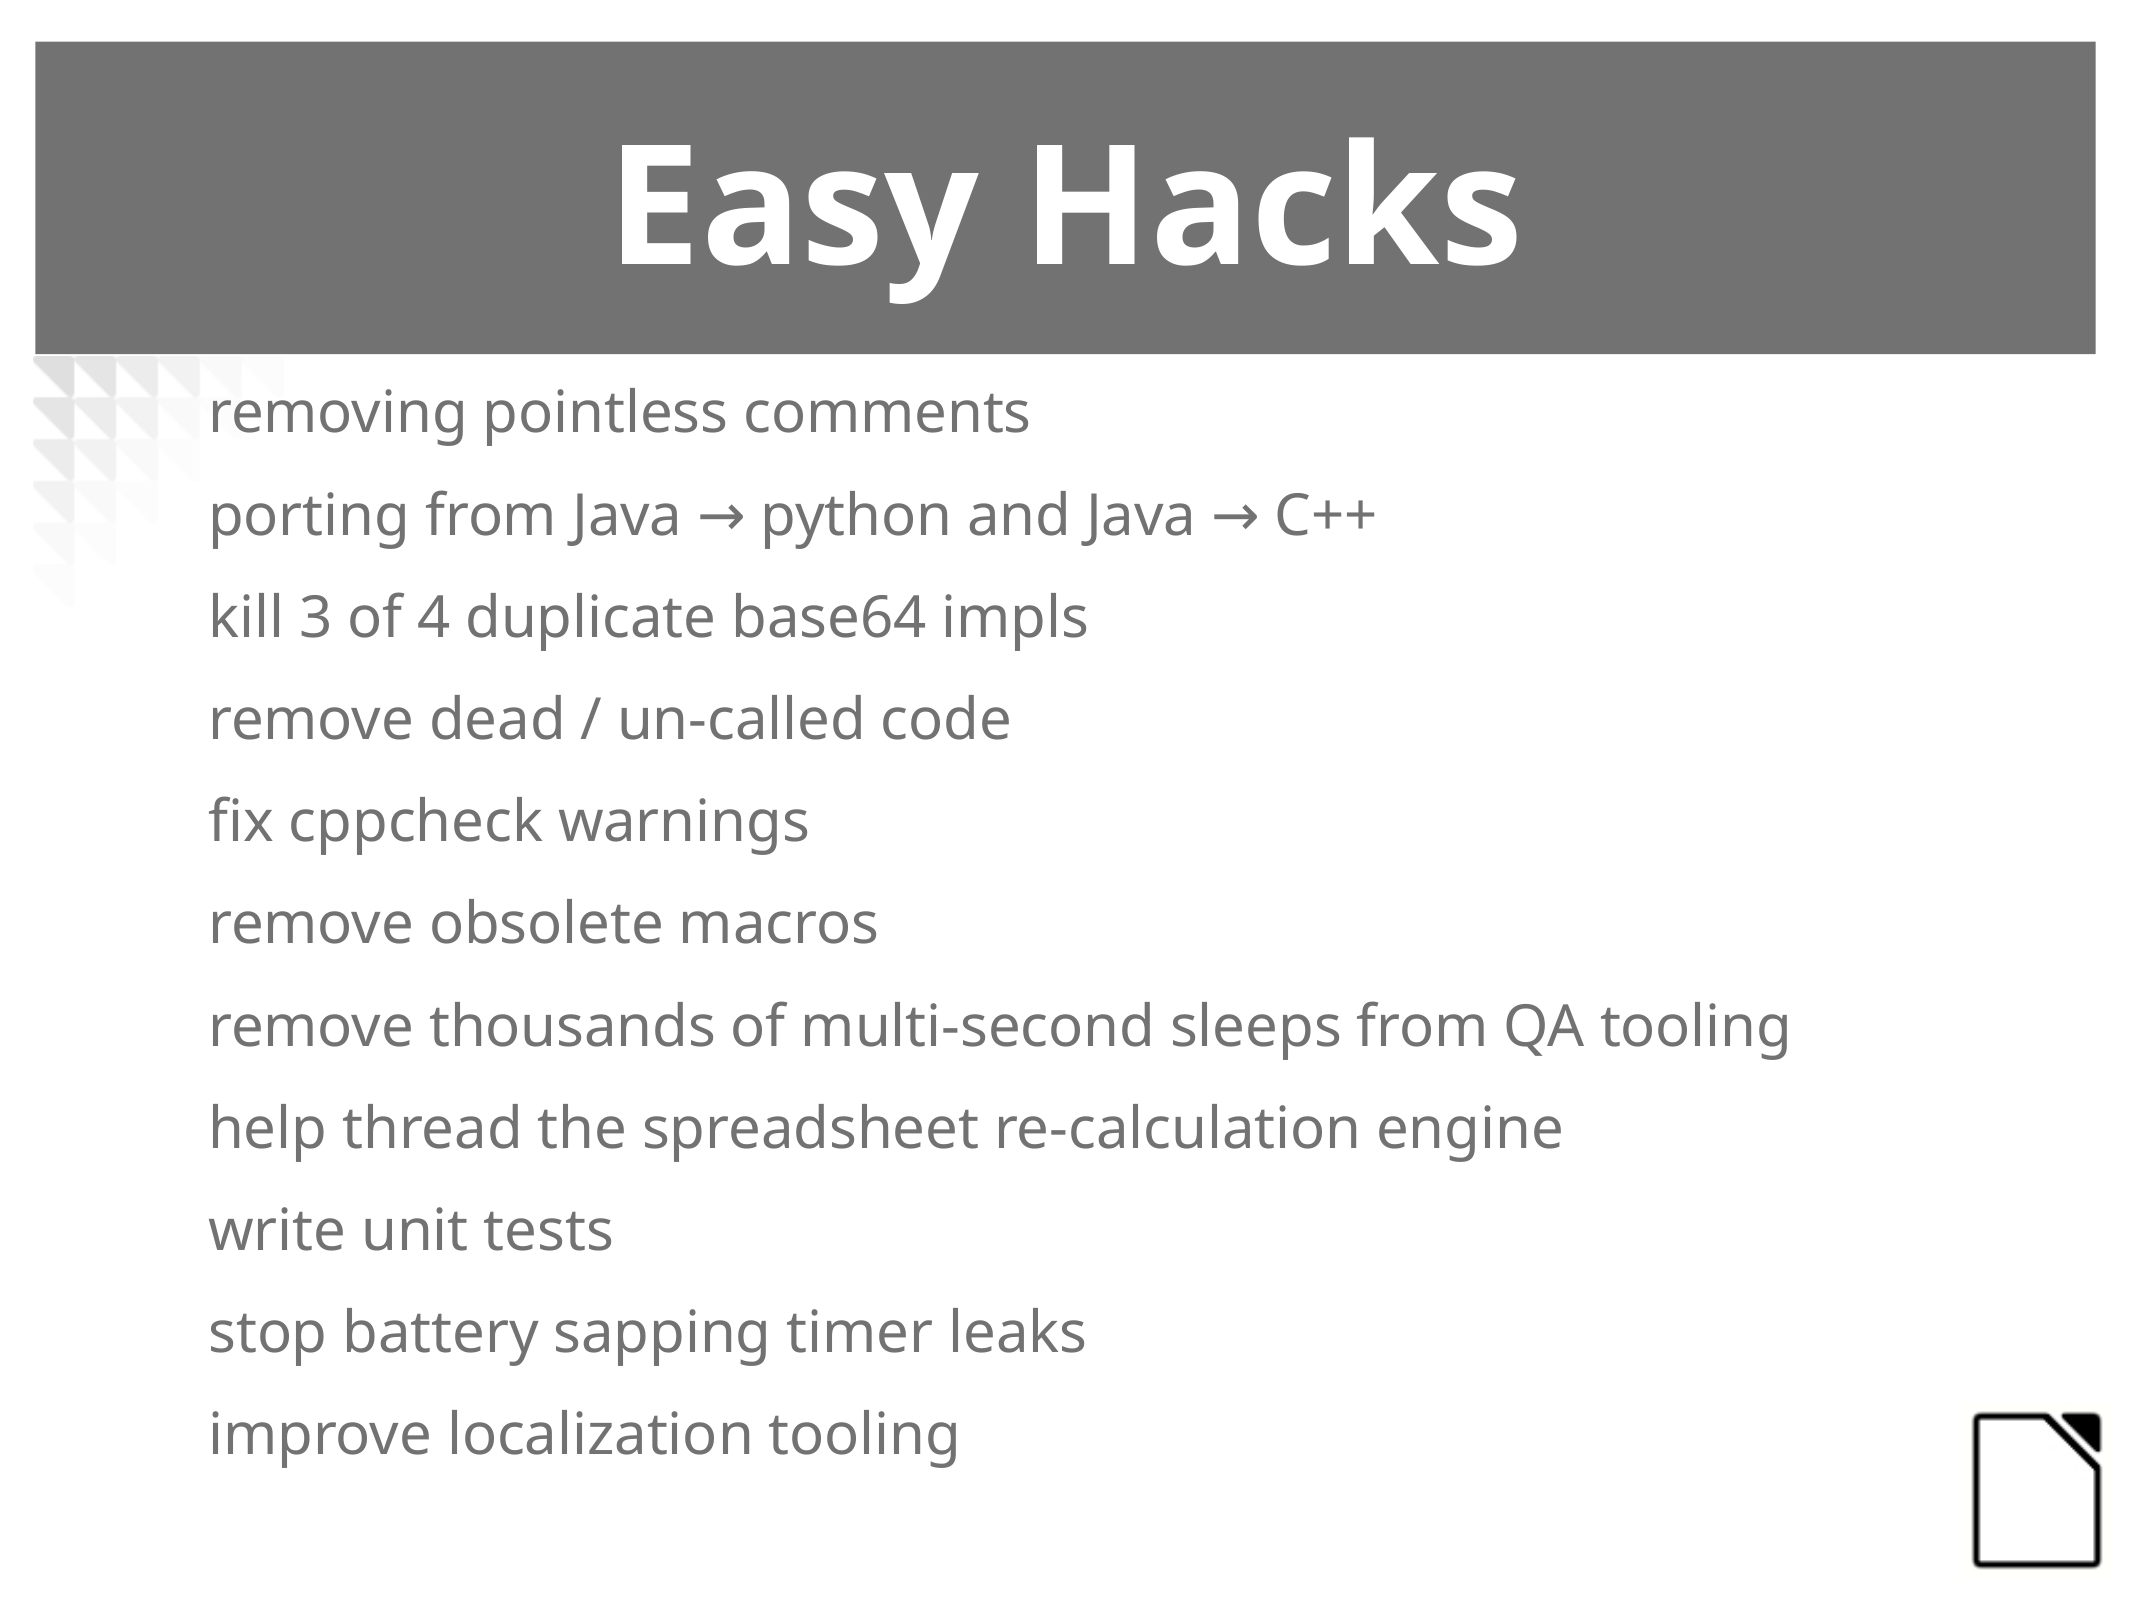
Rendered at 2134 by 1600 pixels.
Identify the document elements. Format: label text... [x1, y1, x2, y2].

picture [1962, 1402, 2113, 1580]
list removing pointless comments porting from Java → python and Java → C++ kill 3 of 4 duplicate base64 impls remove dead / un-called code fix cppcheck warnings remove obsolete macros remove thousands of multi-second sleeps from QA tooling help thread the spreadsheet re-calculation engine write unit tests stop battery sapping timer leaks improve localization tooling [208, 375, 1925, 1467]
picture [33, 356, 284, 607]
title Easy Hacks [35, 41, 2096, 355]
